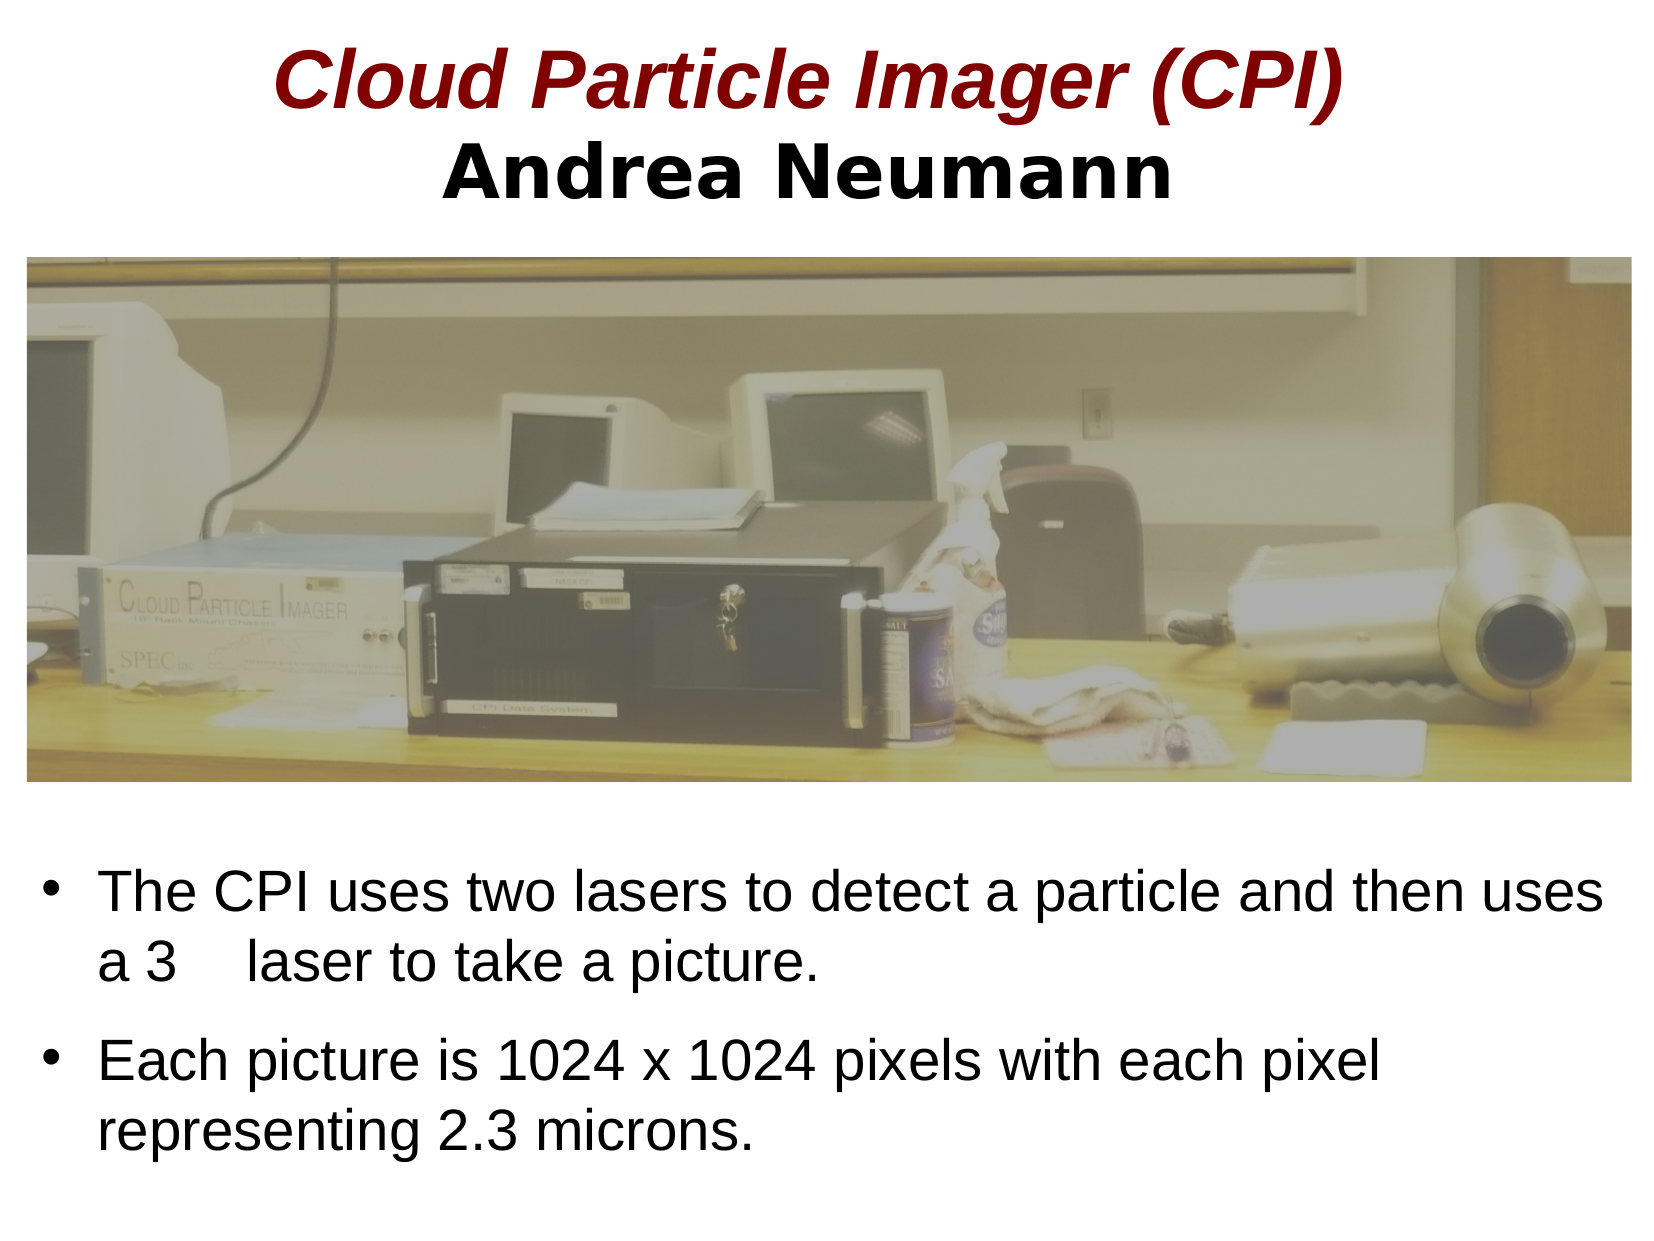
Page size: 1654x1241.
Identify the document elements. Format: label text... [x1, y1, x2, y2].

text_box Cloud Particle Imager (CPI) Andrea Neumann [0, 20, 1654, 321]
picture [26, 257, 1632, 782]
text_box The CPI uses two lasers to detect a particle and then uses a 3rd laser to take a picture. Each picture is 1024 x 1024 pixels with each pixel representing 2.3 microns. [26, 845, 1642, 1170]
